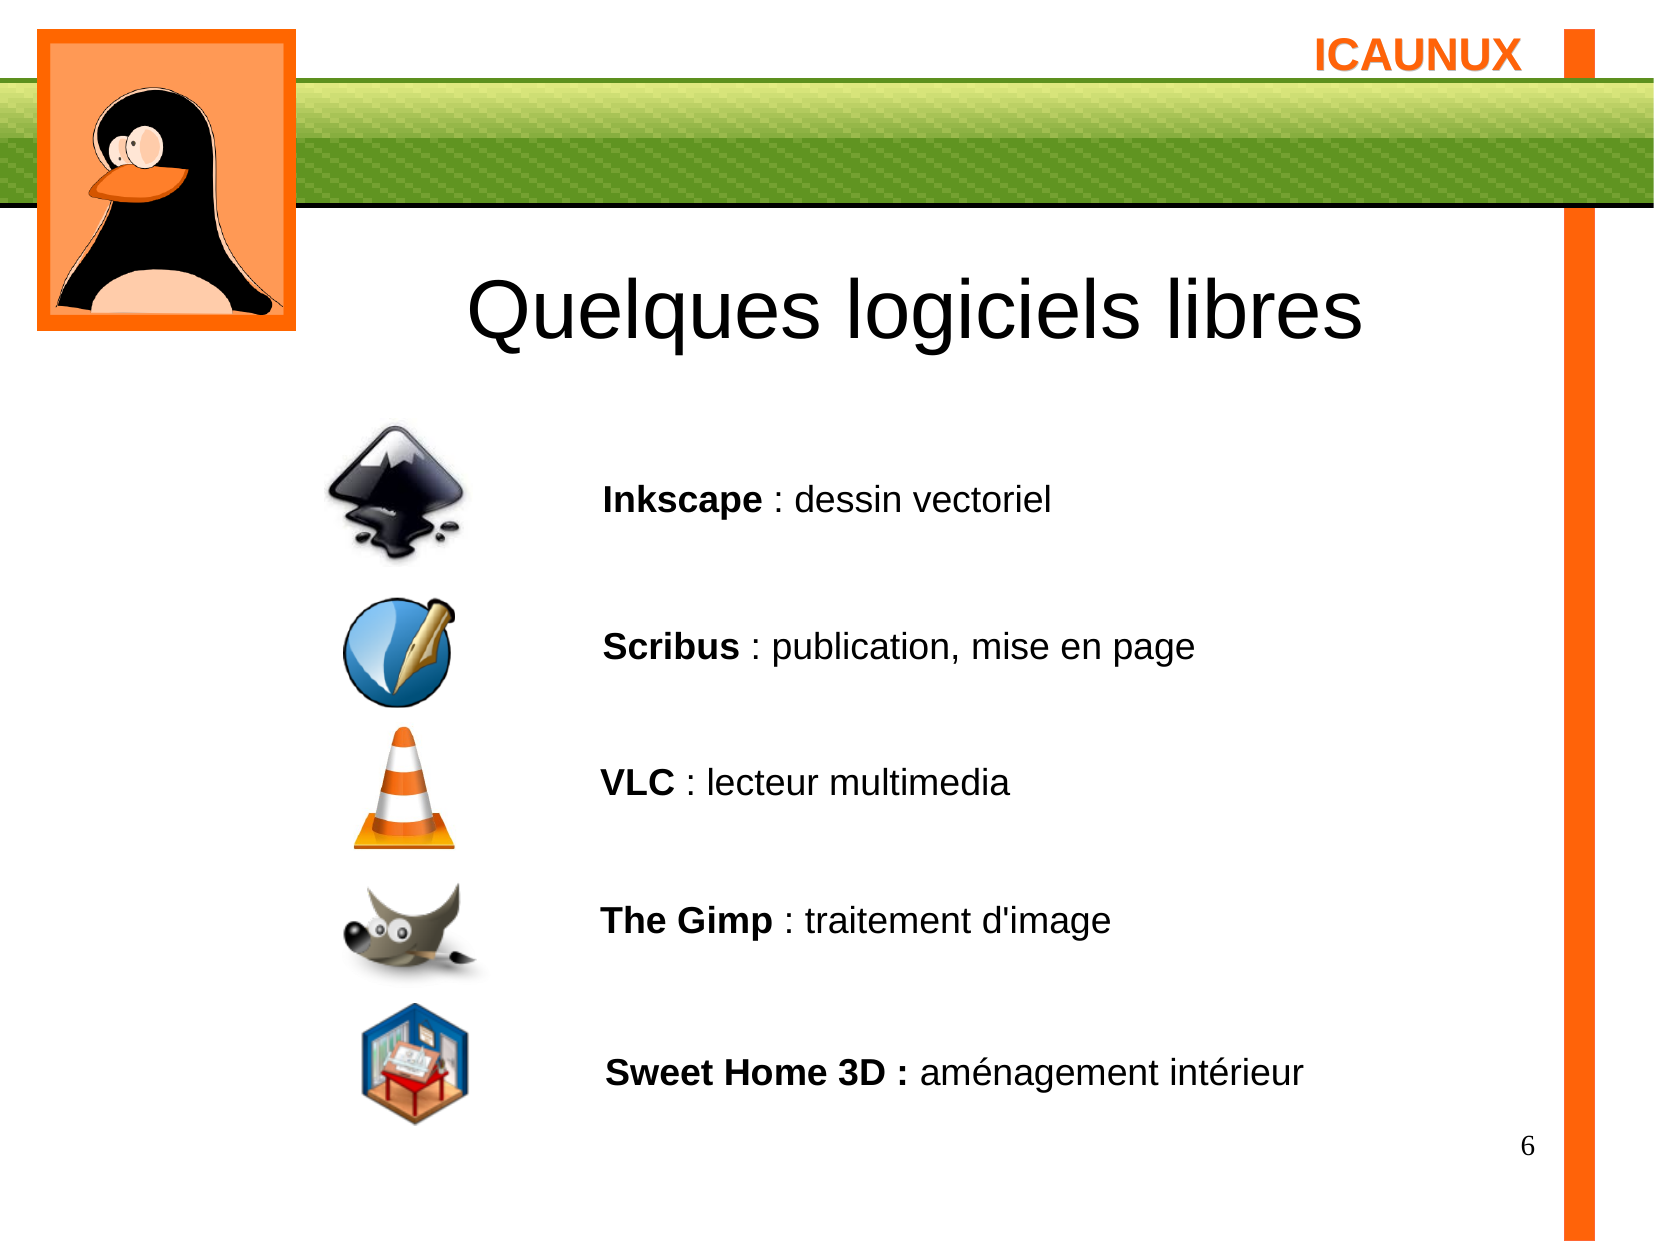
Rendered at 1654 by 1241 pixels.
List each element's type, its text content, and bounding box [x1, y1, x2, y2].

text_box The Gimp : traitement d'image [585, 892, 1413, 956]
text_box Scribus : publication, mise en page [587, 617, 1211, 682]
picture [336, 879, 494, 994]
picture [0, 29, 1654, 331]
text_box Sweet Home 3D : aménagement intérieur [590, 1044, 1418, 1108]
picture [343, 596, 455, 708]
text_box Inkscape : dessin vectoriel [587, 470, 1372, 535]
picture [336, 722, 473, 859]
picture [354, 1003, 477, 1126]
picture [324, 418, 473, 567]
title Quelques logiciels libres [324, 236, 1506, 385]
text_box VLC : lecteur multimedia [585, 754, 1359, 818]
